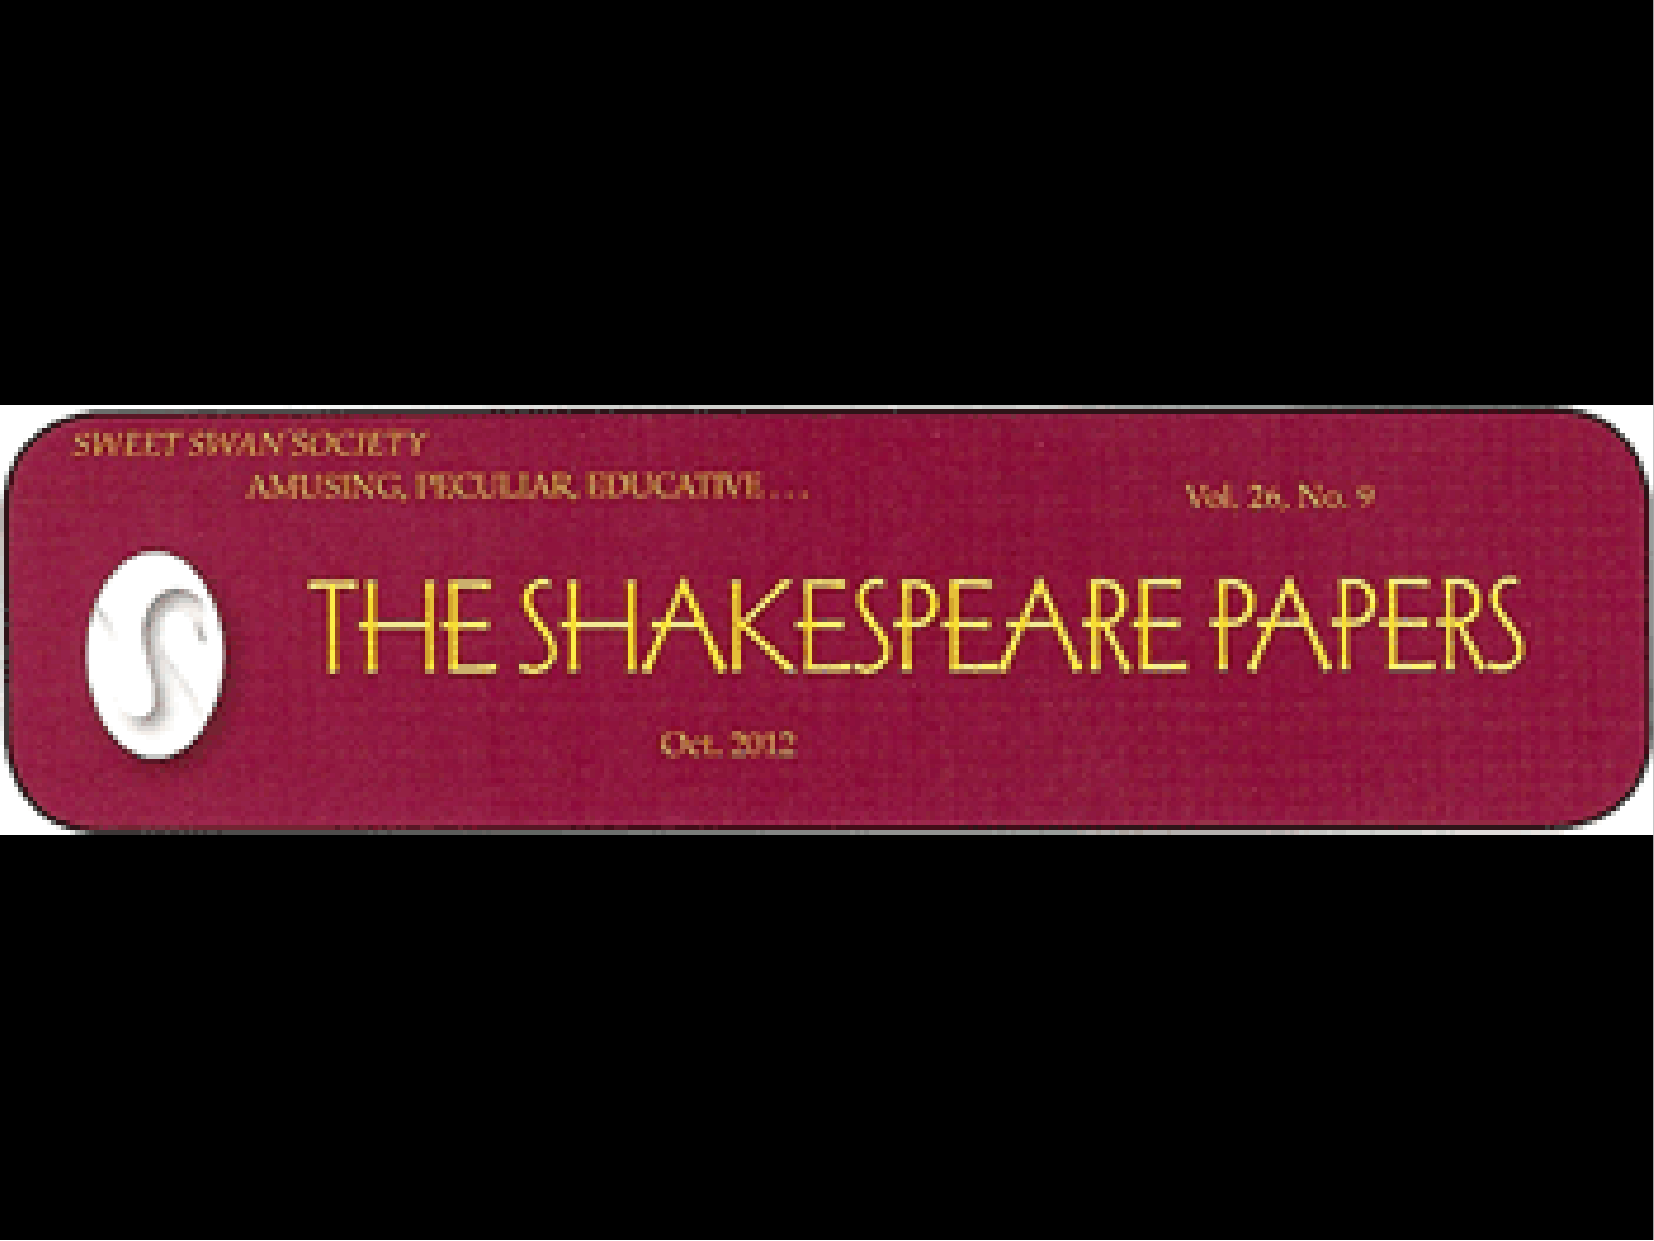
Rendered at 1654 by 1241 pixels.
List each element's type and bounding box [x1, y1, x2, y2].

picture [0, 405, 1654, 836]
